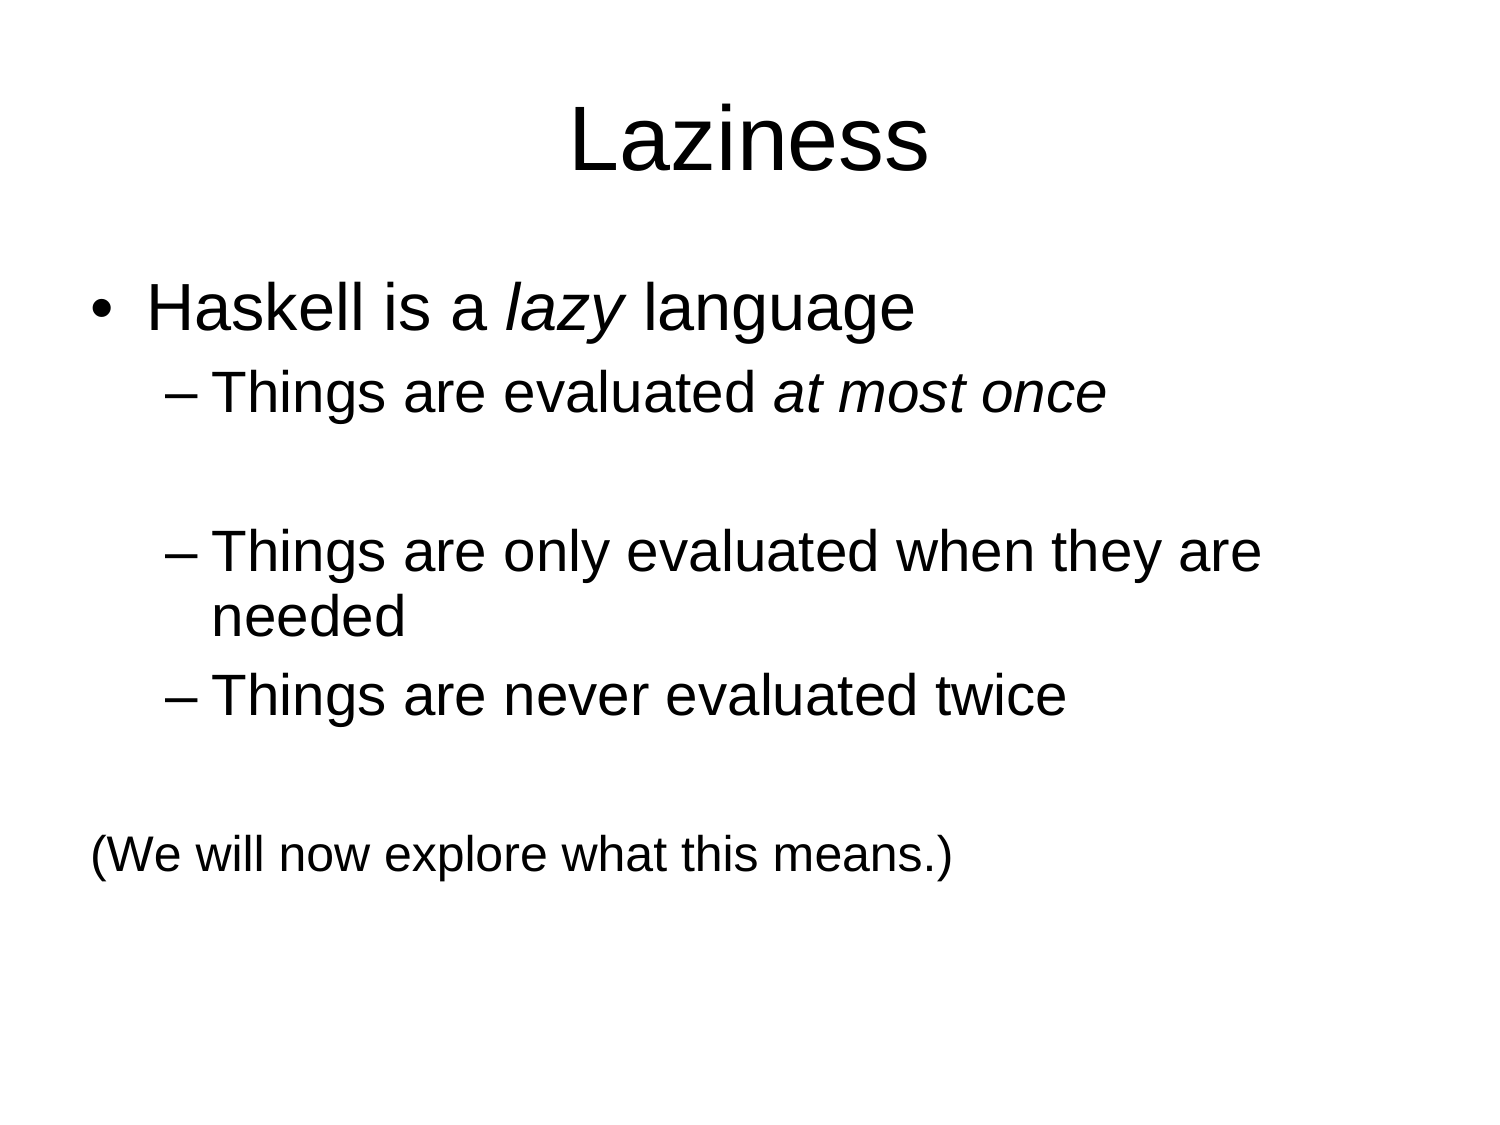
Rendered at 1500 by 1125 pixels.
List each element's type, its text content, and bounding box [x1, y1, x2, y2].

list Haskell is a lazy language Things are evaluated at most once Things are only evaluated when they are needed Things are never evaluated twice (We will now explore what this means.) [75, 262, 1426, 1006]
title Laziness [75, 45, 1426, 233]
